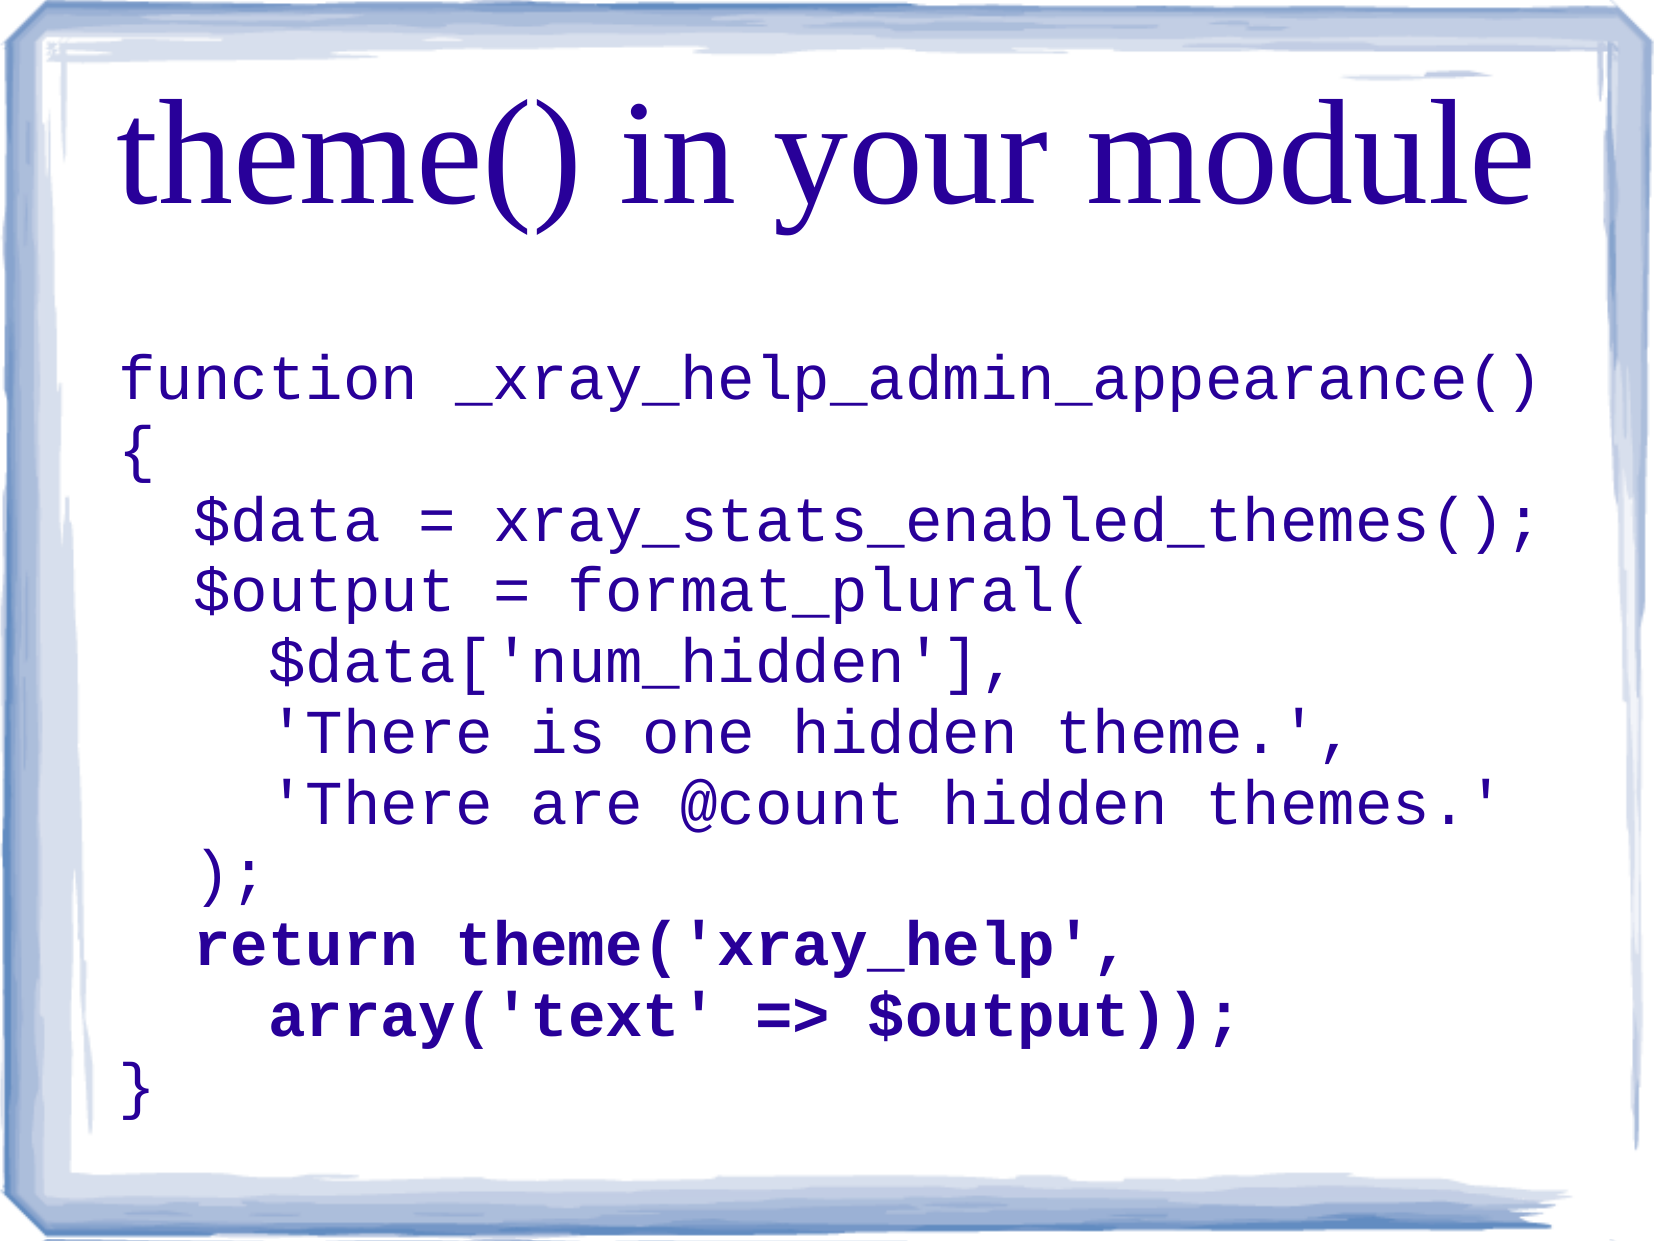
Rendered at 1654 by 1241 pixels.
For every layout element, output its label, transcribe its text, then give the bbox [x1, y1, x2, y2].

title theme() in your module [82, 56, 1571, 250]
subtitle function _xray_help_admin_appearance() { $data = xray_stats_enabled_themes(); $output = format_plural( $data['num_hidden'], 'There is one hidden theme.', 'There are @count hidden themes.' ); return theme('xray_help', array('text' => $output)); } [118, 299, 1571, 1174]
picture [0, 0, 1654, 1241]
